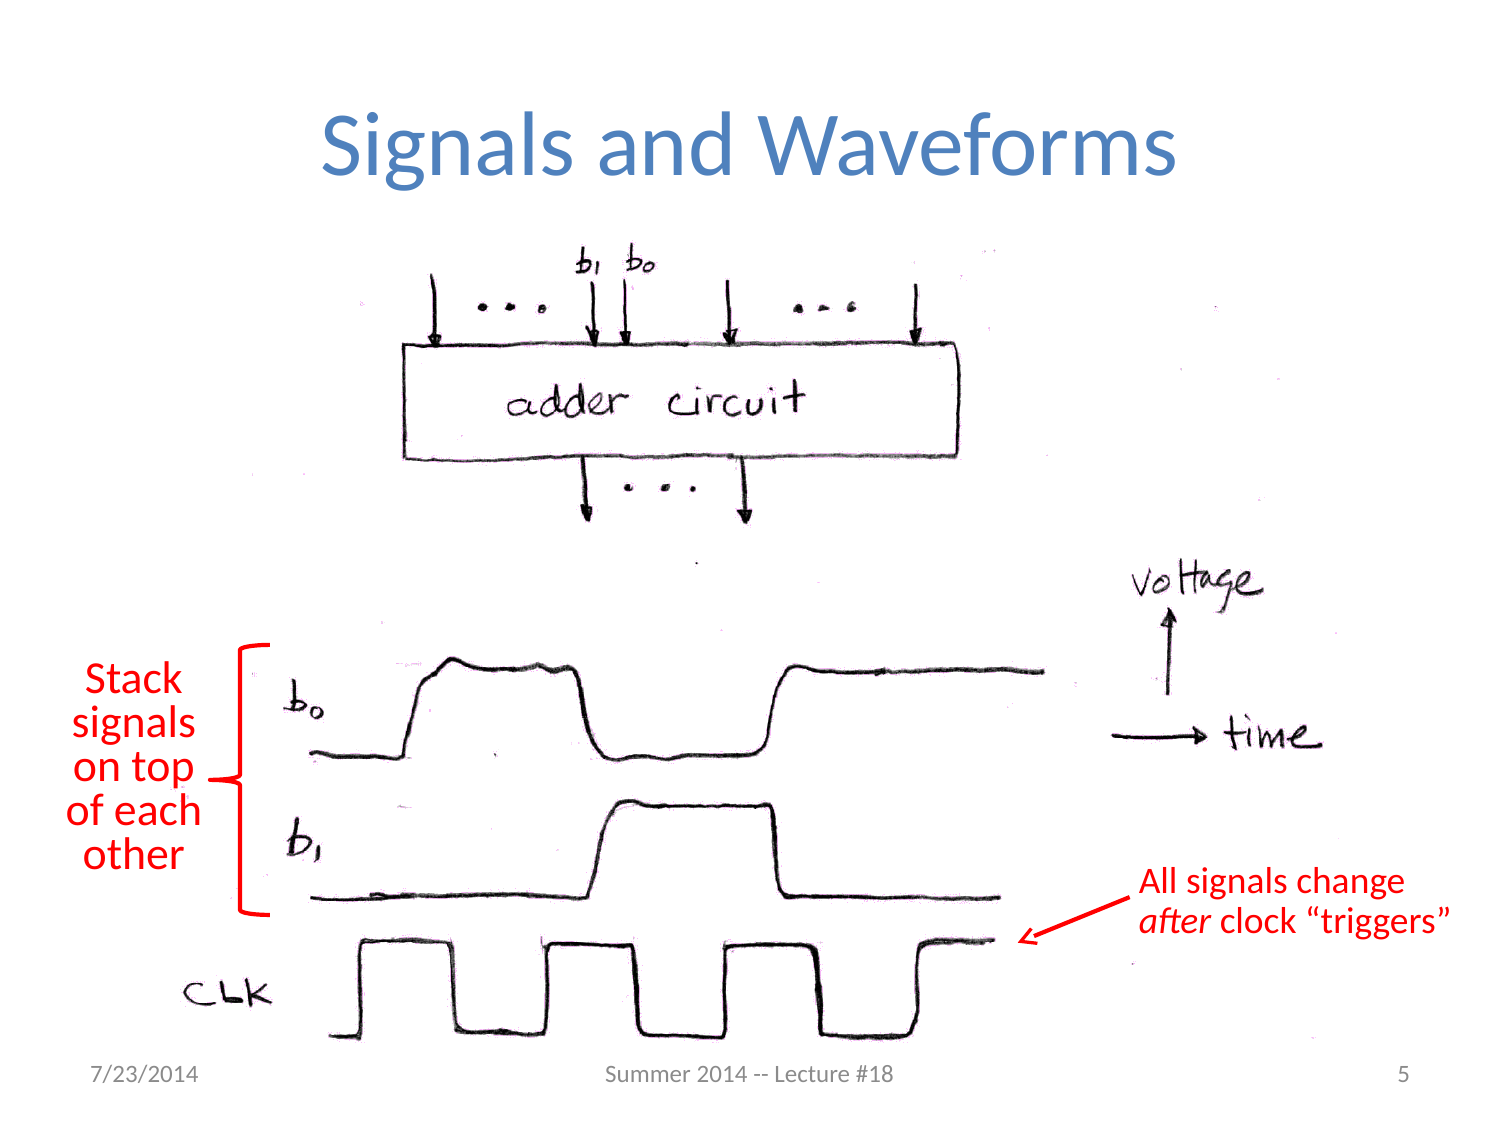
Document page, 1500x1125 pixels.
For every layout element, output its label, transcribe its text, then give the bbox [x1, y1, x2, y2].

picture [165, 239, 1339, 1050]
slide_number 7/23/2014 [75, 1042, 425, 1103]
footer Summer 2014 -- Lecture #18 [512, 1042, 988, 1103]
slide_number <number> [1074, 1042, 1425, 1103]
title Signals and Waveforms [75, 45, 1425, 233]
text_box All signals change after clock “triggers” [1123, 853, 1472, 950]
text_box Stack signals on top of each other [34, 651, 234, 887]
